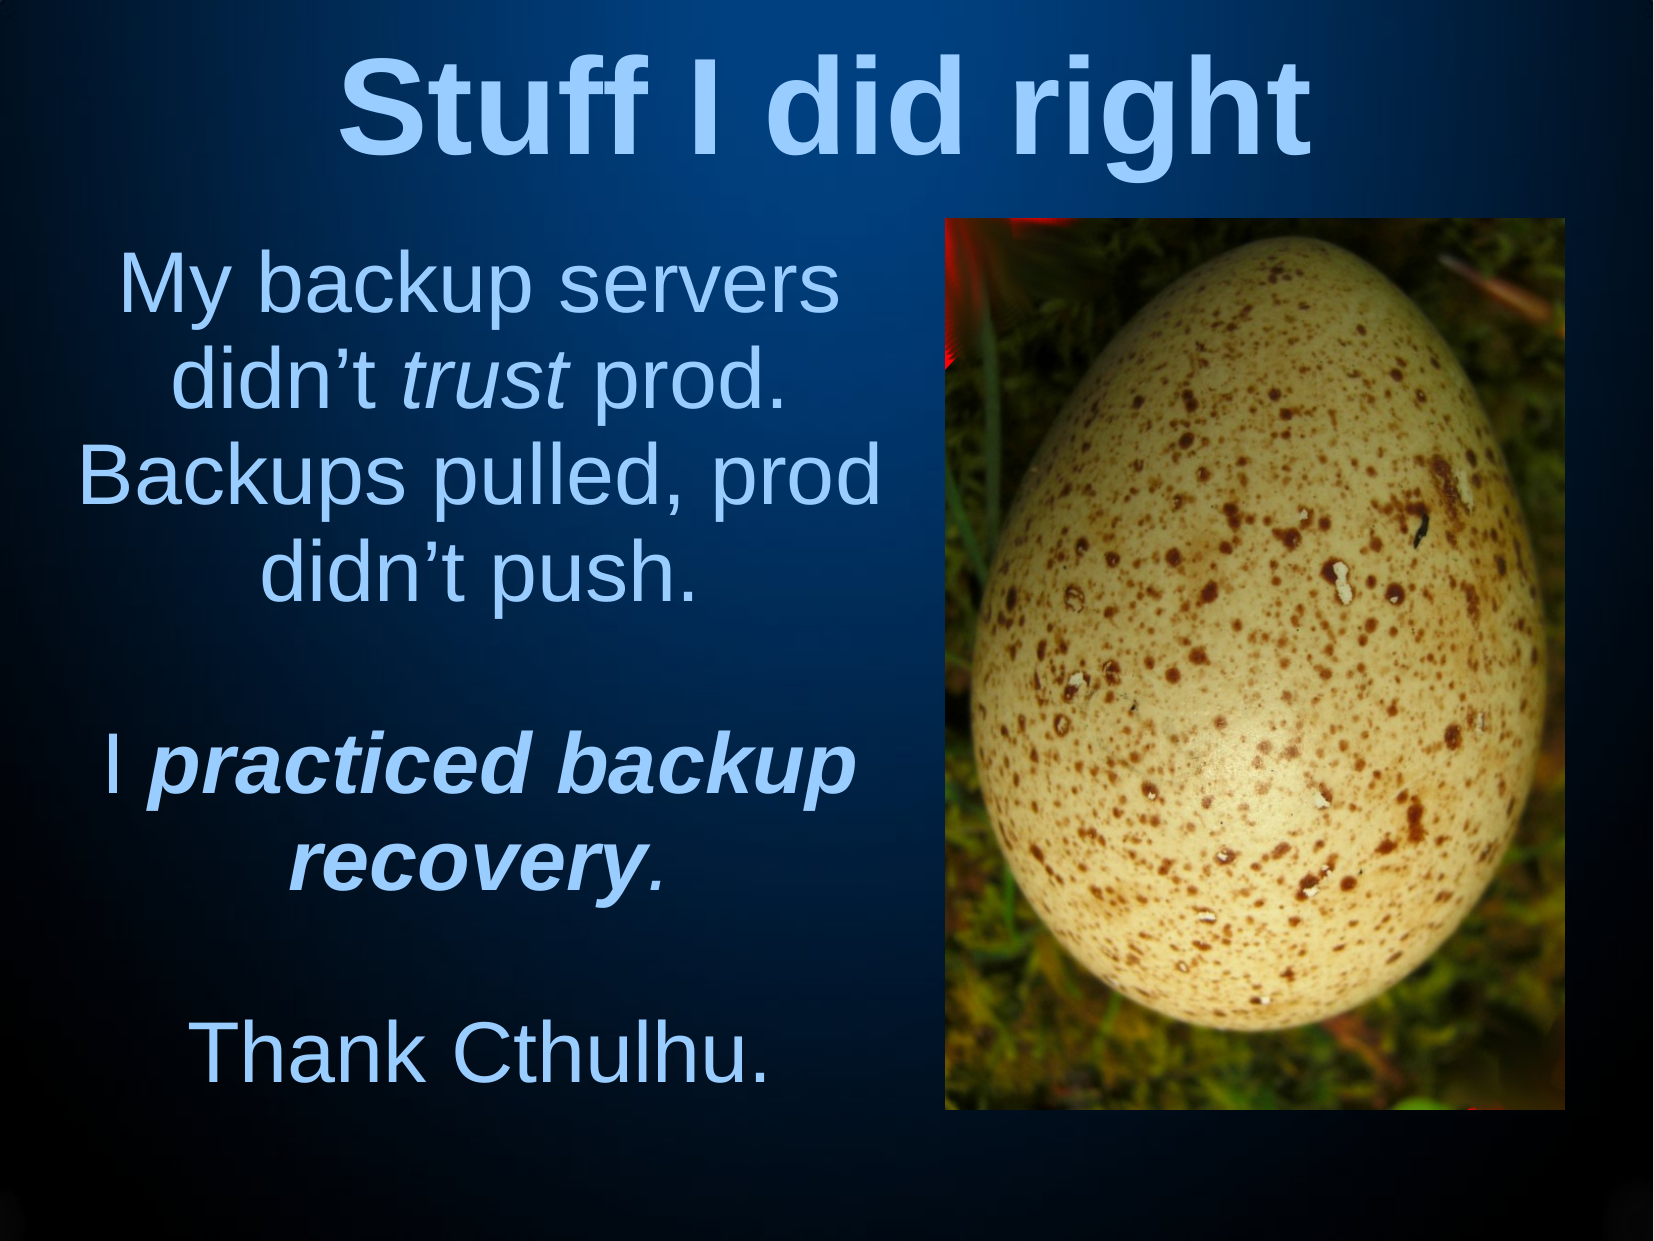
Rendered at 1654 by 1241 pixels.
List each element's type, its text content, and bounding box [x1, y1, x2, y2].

title Stuff I did right [0, 2, 1651, 211]
title My backup servers didn’t trust prod. Backups pulled, prod didn’t push. I practiced backup recovery. Thank Cthulhu. [60, 225, 901, 1111]
picture [0, 0, 1654, 1241]
